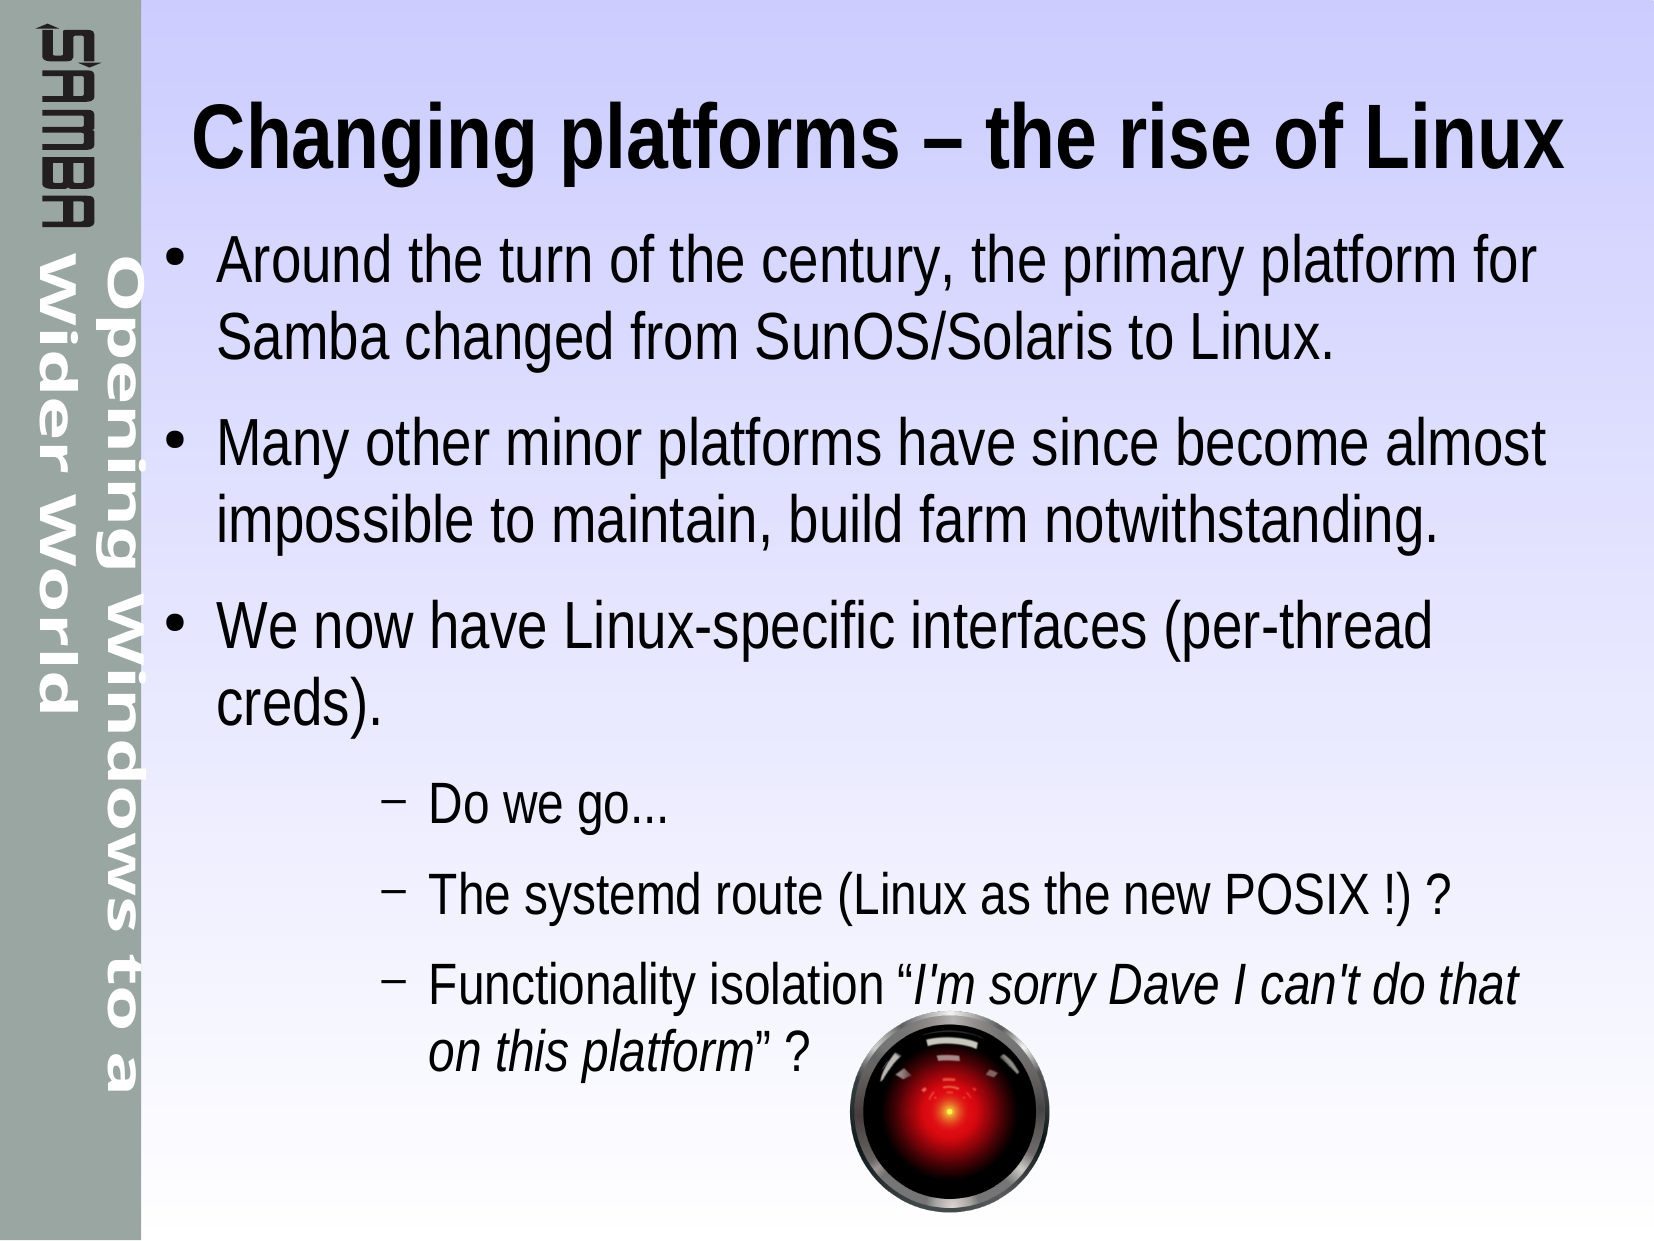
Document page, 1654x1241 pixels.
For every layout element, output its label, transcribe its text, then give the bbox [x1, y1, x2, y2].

title Changing platforms – the rise of Linux [173, 31, 1586, 239]
picture [849, 1010, 1050, 1213]
list Around the turn of the century, the primary platform for Samba changed from SunOS/Solaris to Linux. Many other minor platforms have since become almost impossible to maintain, build farm notwithstanding. We now have Linux-specific interfaces (per-thread creds). Do we go... The systemd route (Linux as the new POSIX !) ? Functionality isolation “I'm sorry Dave I can't do that on this platform” ? [145, 220, 1558, 1129]
